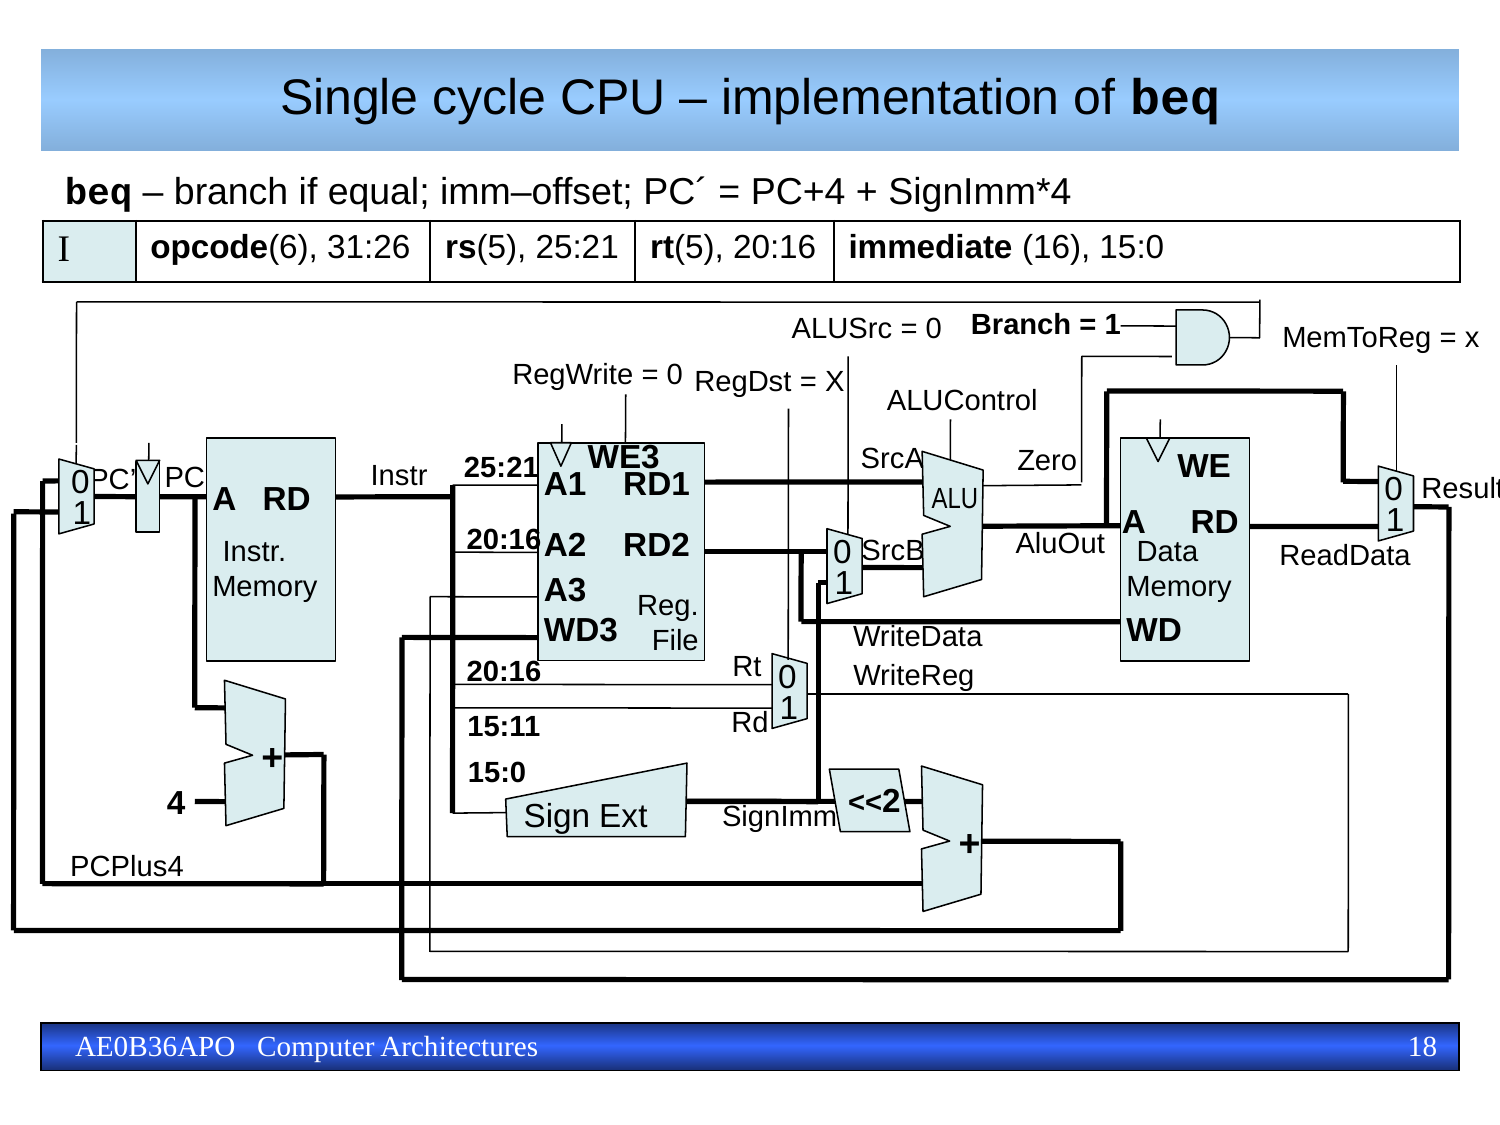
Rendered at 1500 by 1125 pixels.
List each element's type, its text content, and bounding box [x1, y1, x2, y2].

text_box A RD [206, 470, 336, 523]
text_box PCPlus4 [64, 841, 190, 881]
table_header opcode(6), 31:26 [137, 222, 429, 281]
text_box [921, 766, 983, 837]
text_box 1 [773, 680, 805, 732]
text_box ALUSrc = 0 [785, 303, 949, 351]
text_box [1409, 474, 1414, 532]
text_box 0 [75, 472, 85, 485]
text_box Data Memory [1120, 547, 1250, 661]
text_box ALUControl [881, 375, 1045, 422]
text_box [136, 460, 160, 532]
text_box 0 [53, 454, 96, 507]
text_box Instr. Memory [206, 438, 336, 470]
text_box 15:0 [462, 749, 533, 795]
text_box 1 [54, 485, 98, 538]
text_box WriteData [847, 611, 989, 659]
text_box [803, 662, 808, 720]
text_box SrcB [863, 547, 876, 558]
text_box WE3 [581, 429, 676, 482]
text_box [922, 451, 984, 516]
text_box + [242, 727, 302, 785]
text_box A RD [1115, 494, 1260, 547]
text_box 25:21 [458, 442, 538, 490]
text_box 0 [772, 648, 803, 697]
text_box [224, 758, 285, 826]
text_box 15:11 [461, 701, 547, 749]
text_box 0 [837, 542, 847, 555]
text_box Reg. File [566, 442, 581, 456]
text_box Sign Ext [505, 763, 687, 837]
table_header I [44, 222, 135, 281]
text_box SrcB [858, 524, 932, 572]
text_box [839, 828, 910, 832]
text_box [1146, 438, 1170, 462]
text_box Data Memory [1120, 438, 1250, 494]
text_box SignImm [716, 791, 844, 839]
text_box Reg. File [548, 569, 705, 661]
text_box Rd [725, 697, 775, 745]
text_box Branch = 1 [964, 299, 1128, 347]
text_box Reg. File [538, 508, 705, 516]
text_box Result [1415, 463, 1500, 511]
table_header immediate (16), 15:0 [835, 222, 1459, 281]
text_box 0 [1378, 461, 1409, 514]
text_box 1 [828, 555, 860, 608]
text_box 20:16 [460, 646, 548, 694]
text_box RegDst = X [688, 355, 851, 403]
text_box [224, 680, 286, 751]
text_box Rt [726, 641, 768, 689]
text_box PC’ [96, 454, 143, 502]
text_box A2 RD2 [548, 516, 705, 569]
text_box A3 WD3 [537, 562, 632, 655]
text_box ALU [925, 473, 985, 521]
text_box Reg. File [538, 442, 555, 456]
text_box WD [1120, 602, 1203, 654]
text_box 1 [1379, 492, 1411, 545]
text_box PC [158, 452, 206, 500]
text_box 4 [140, 773, 201, 830]
text_box SrcA [854, 433, 931, 481]
text_box [858, 537, 863, 595]
text_box A1 RD1 [538, 456, 705, 508]
text_box Reg. File [676, 442, 705, 456]
text_box AluOut [1009, 518, 1112, 565]
text_box MemToReg = x [1276, 312, 1486, 360]
text_box [550, 442, 572, 467]
text_box WE [1171, 438, 1254, 490]
table_header rt(5), 20:16 [636, 222, 833, 281]
title Single cycle CPU – implementation of beq [41, 49, 1459, 151]
text_box [921, 844, 982, 912]
text_box Instr. Memory [206, 523, 336, 661]
text_box 0 [782, 667, 792, 680]
text_box 0 [1388, 479, 1398, 492]
text_box ReadData [1273, 530, 1417, 578]
text_box [1176, 309, 1230, 365]
text_box 0 [827, 523, 858, 576]
text_box <<2 [823, 771, 916, 828]
text_box Instr [364, 449, 434, 497]
text_box RegWrite = 0 [506, 349, 698, 396]
text_box + [939, 812, 999, 870]
text_box Zero [1011, 435, 1080, 483]
text_box WriteReg [847, 659, 981, 698]
text_box beq – branch if equal; imm–offset; PC´ = PC+4 + SignImm*4 [49, 163, 1450, 220]
text_box 20:16 [460, 514, 548, 562]
text_box [922, 521, 983, 597]
table_header rs(5), 25:21 [431, 222, 634, 281]
text_box PC’ [96, 471, 104, 479]
